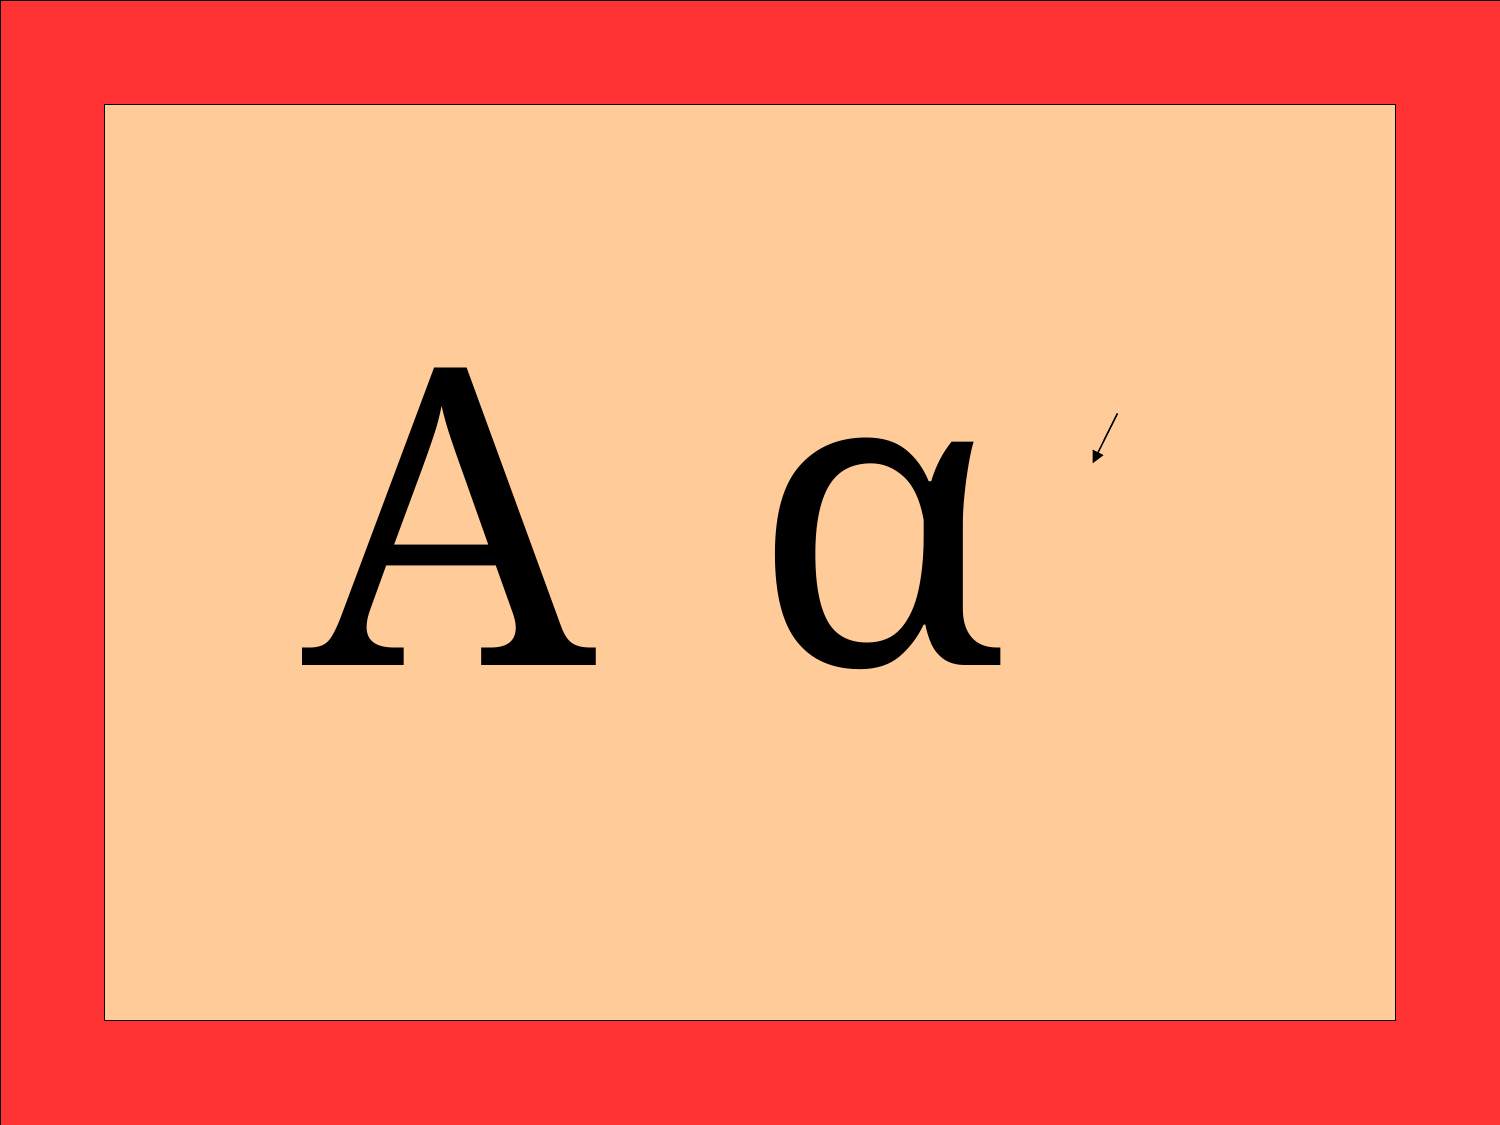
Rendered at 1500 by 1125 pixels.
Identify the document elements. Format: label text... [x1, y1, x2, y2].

text_box [0, 0, 1500, 1125]
text_box Α α [287, 212, 1238, 796]
